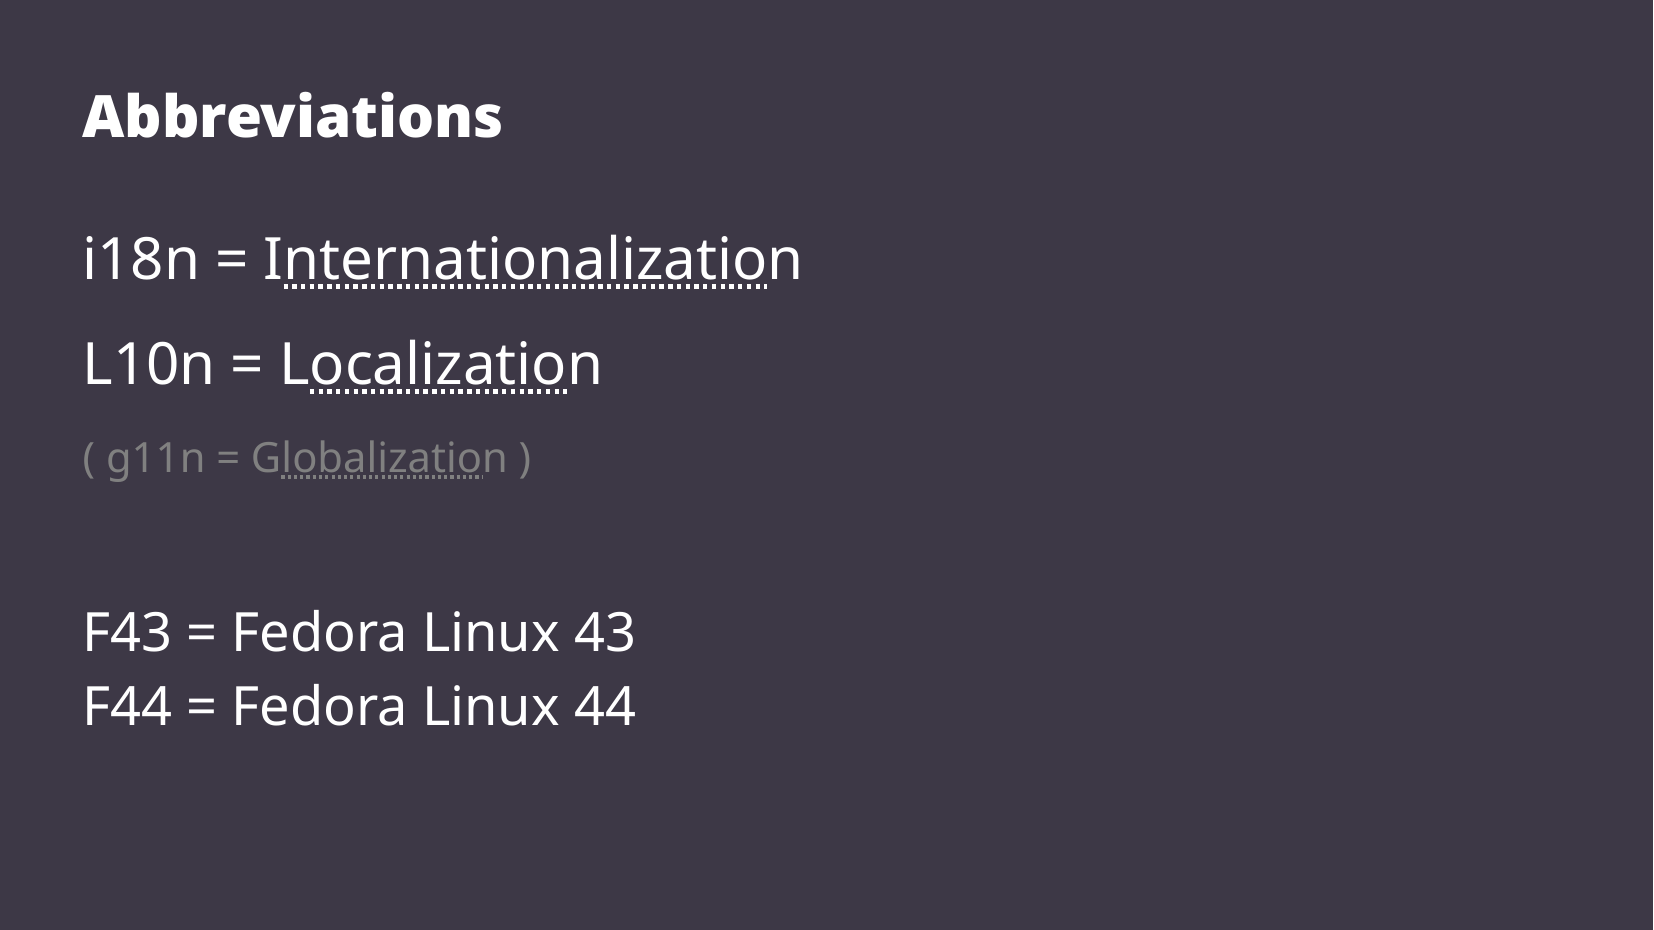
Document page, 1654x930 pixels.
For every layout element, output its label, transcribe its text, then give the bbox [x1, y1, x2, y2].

title Abbreviations [82, 37, 1571, 193]
list i18n = Internationalization L10n = Localization ( g11n = Globalization ) F43 = Fedora Linux 43 F44 = Fedora Linux 44 [82, 217, 1571, 757]
